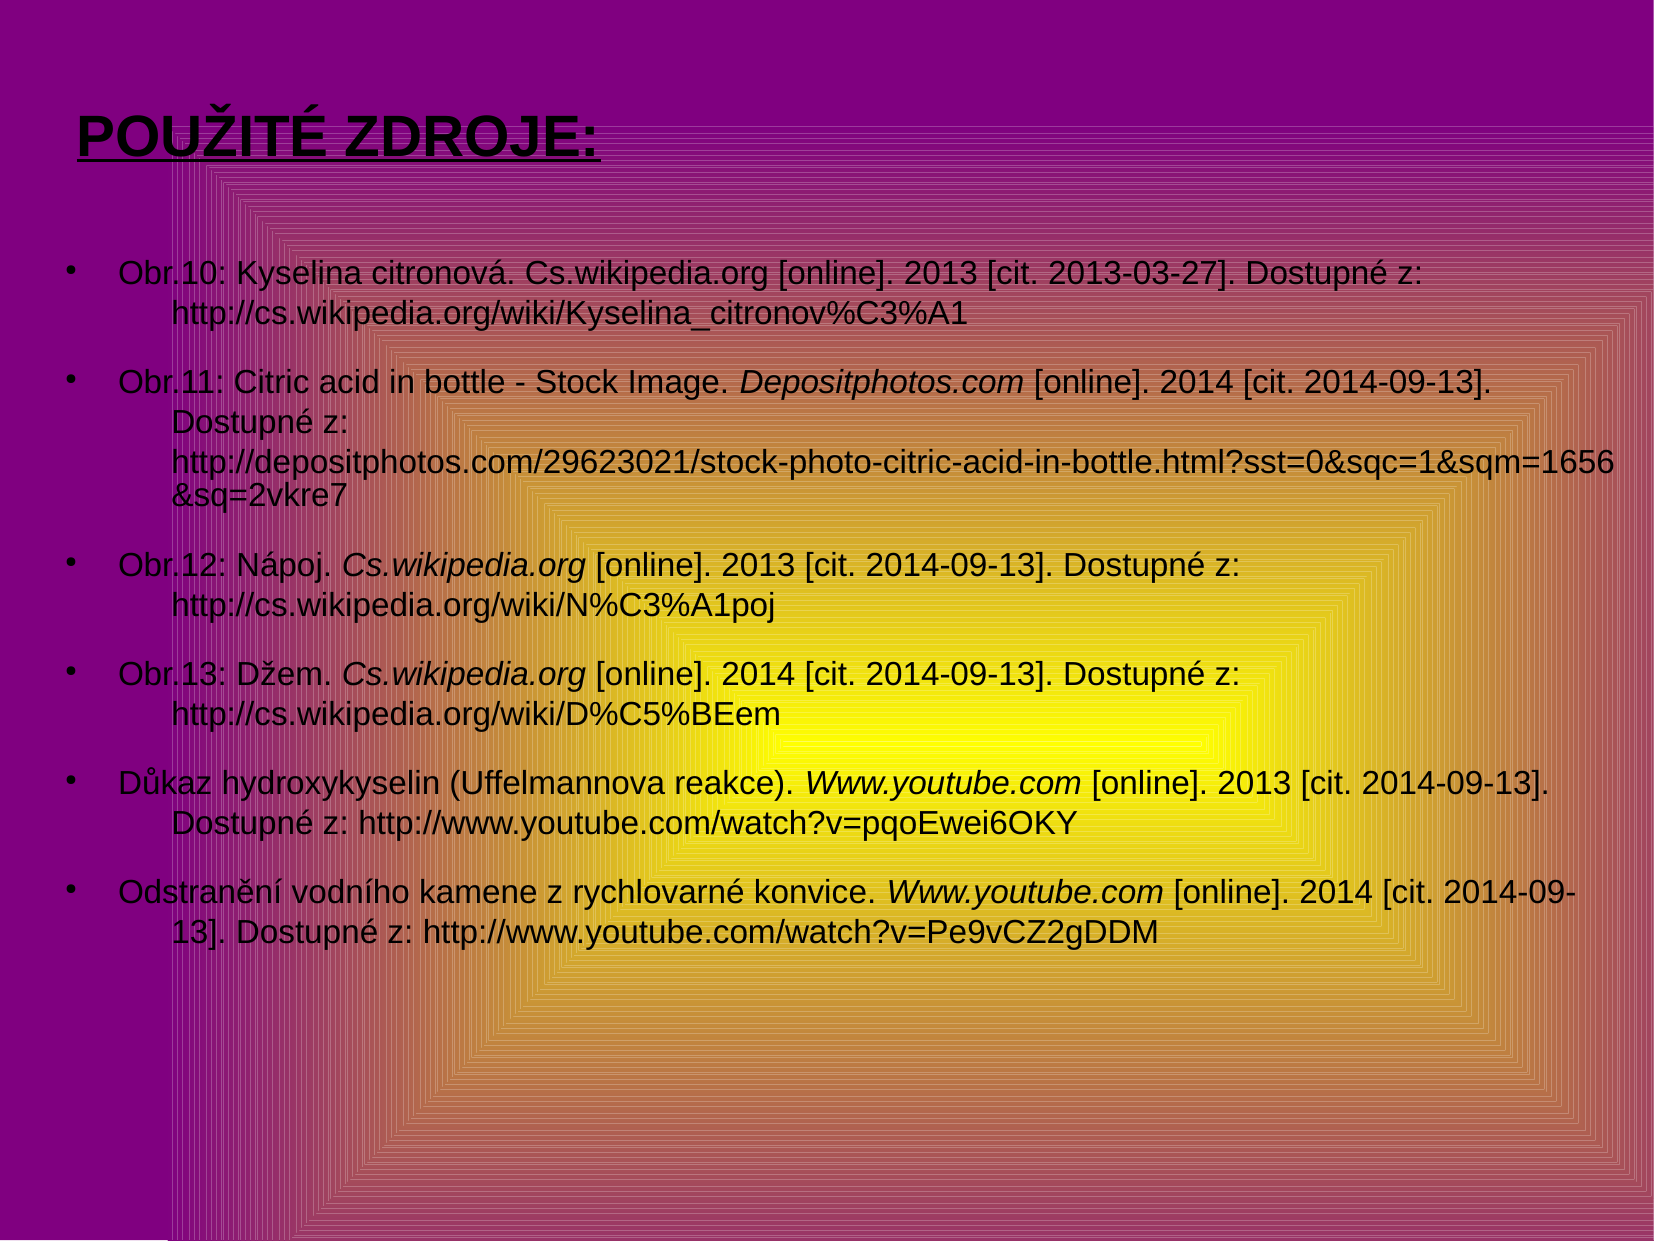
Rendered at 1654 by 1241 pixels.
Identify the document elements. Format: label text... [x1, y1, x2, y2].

list Obr.10: Kyselina citronová. Cs.wikipedia.org [online]. 2013 [cit. 2013-03-27]. Dostupné z: http://cs.wikipedia.org/wiki/Kyselina_citronov%C3%A1 Obr.11: Citric acid in bottle - Stock Image. Depositphotos.com [online]. 2014 [cit. 2014-09-13]. Dostupné z: http://depositphotos.com/29623021/stock-photo-citric-acid-in-bottle.html?sst=0&sqc=1&sqm=1656&sq=2vkre7 Obr.12: Nápoj. Cs.wikipedia.org [online]. 2013 [cit. 2014-09-13]. Dostupné z: http://cs.wikipedia.org/wiki/N%C3%A1poj Obr.13: Džem. Cs.wikipedia.org [online]. 2014 [cit. 2014-09-13]. Dostupné z: http://cs.wikipedia.org/wiki/D%C5%BEem Důkaz hydroxykyselin (Uffelmannova reakce). Www.youtube.com [online]. 2013 [cit. 2014-09-13]. Dostupné z: http://www.youtube.com/watch?v=pqoEwei6OKY Odstranění vodního kamene z rychlovarné konvice. Www.youtube.com [online]. 2014 [cit. 2014-09-13]. Dostupné z: http://www.youtube.com/watch?v=Pe9vCZ2gDDM [29, 191, 1625, 1049]
title POUŽITÉ ZDROJE: [76, 29, 1565, 191]
